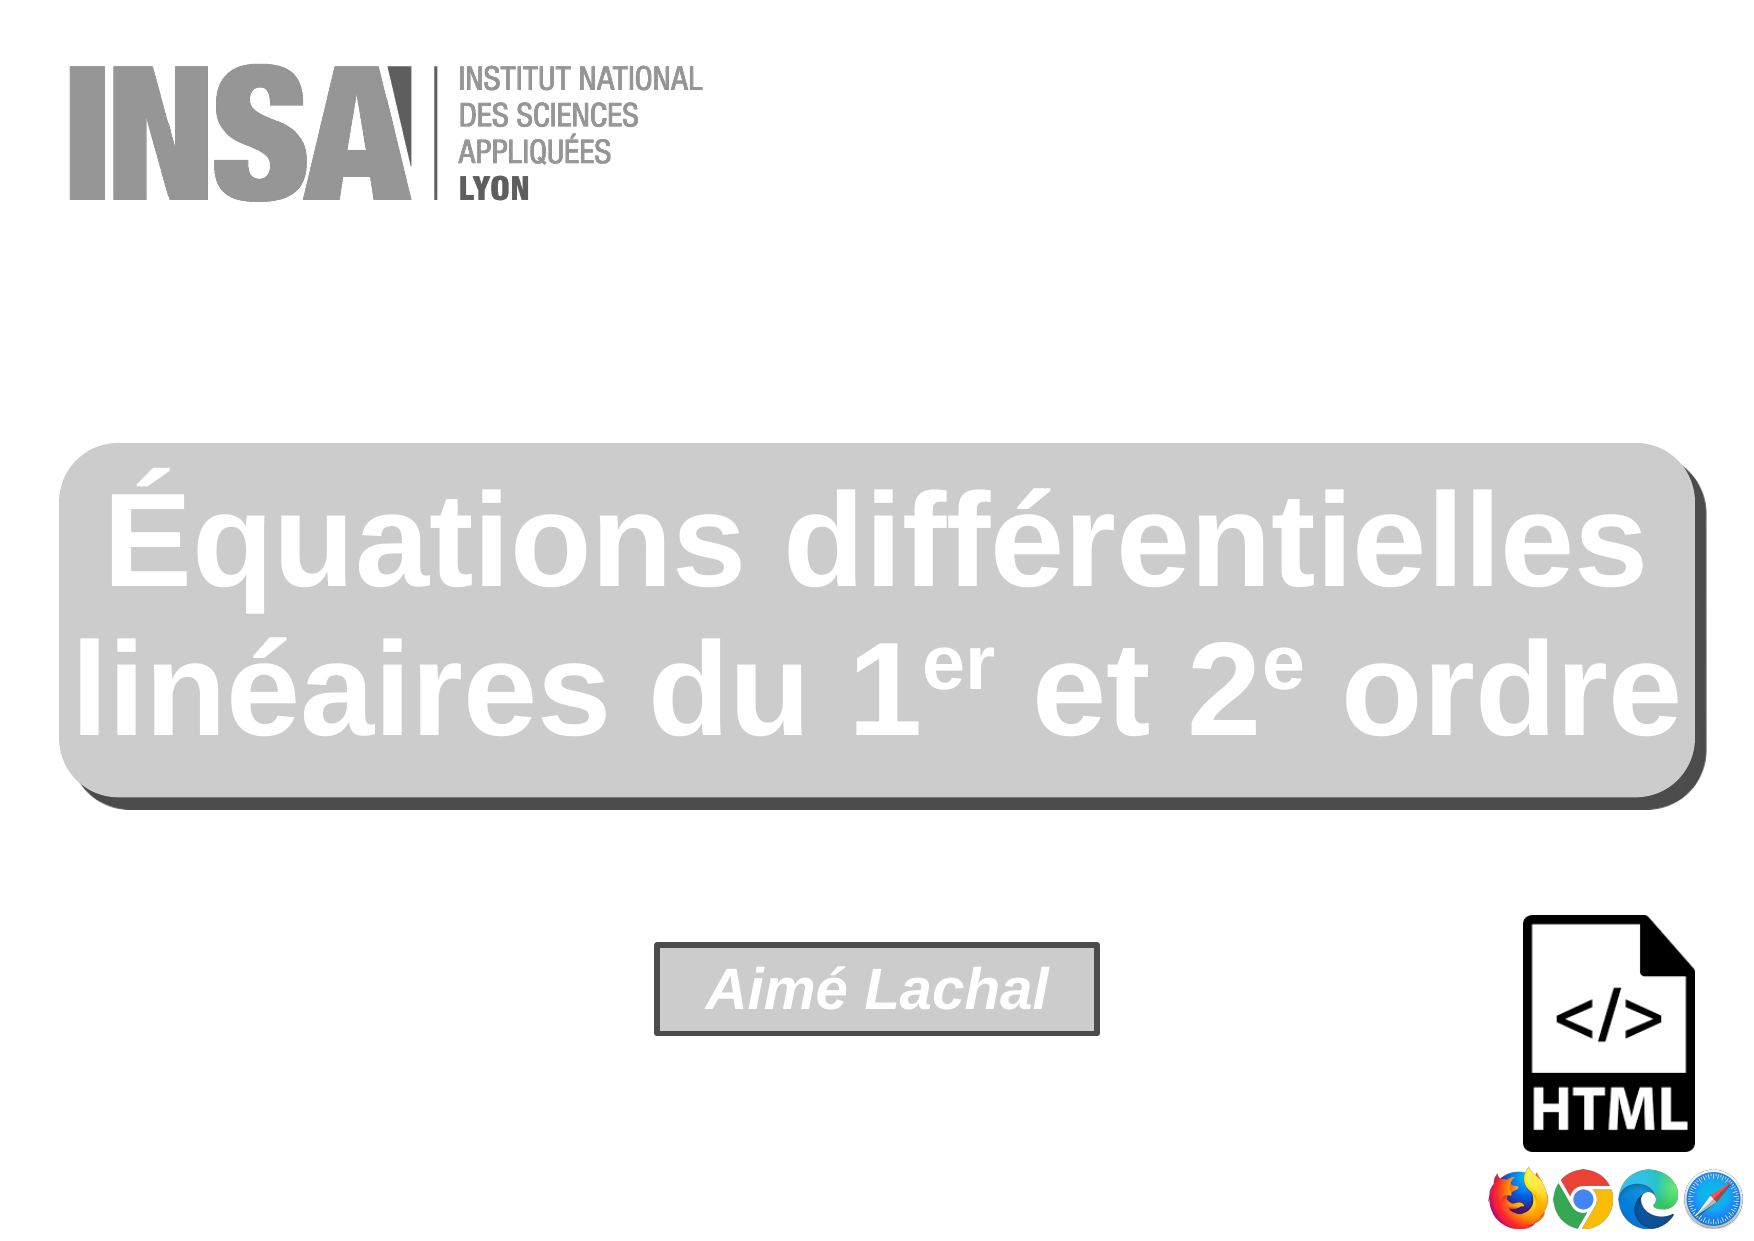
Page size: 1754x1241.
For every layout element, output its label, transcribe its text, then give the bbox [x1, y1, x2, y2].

text_box Équations différentielles linéaires du 1er et 2e ordre [59, 442, 1695, 798]
picture [1618, 1169, 1678, 1229]
picture [1683, 1169, 1743, 1229]
picture [1553, 1169, 1613, 1229]
picture [1523, 915, 1695, 1152]
picture [1488, 1166, 1548, 1229]
title Aimé Lachal [657, 944, 1098, 1034]
picture [59, 58, 713, 207]
